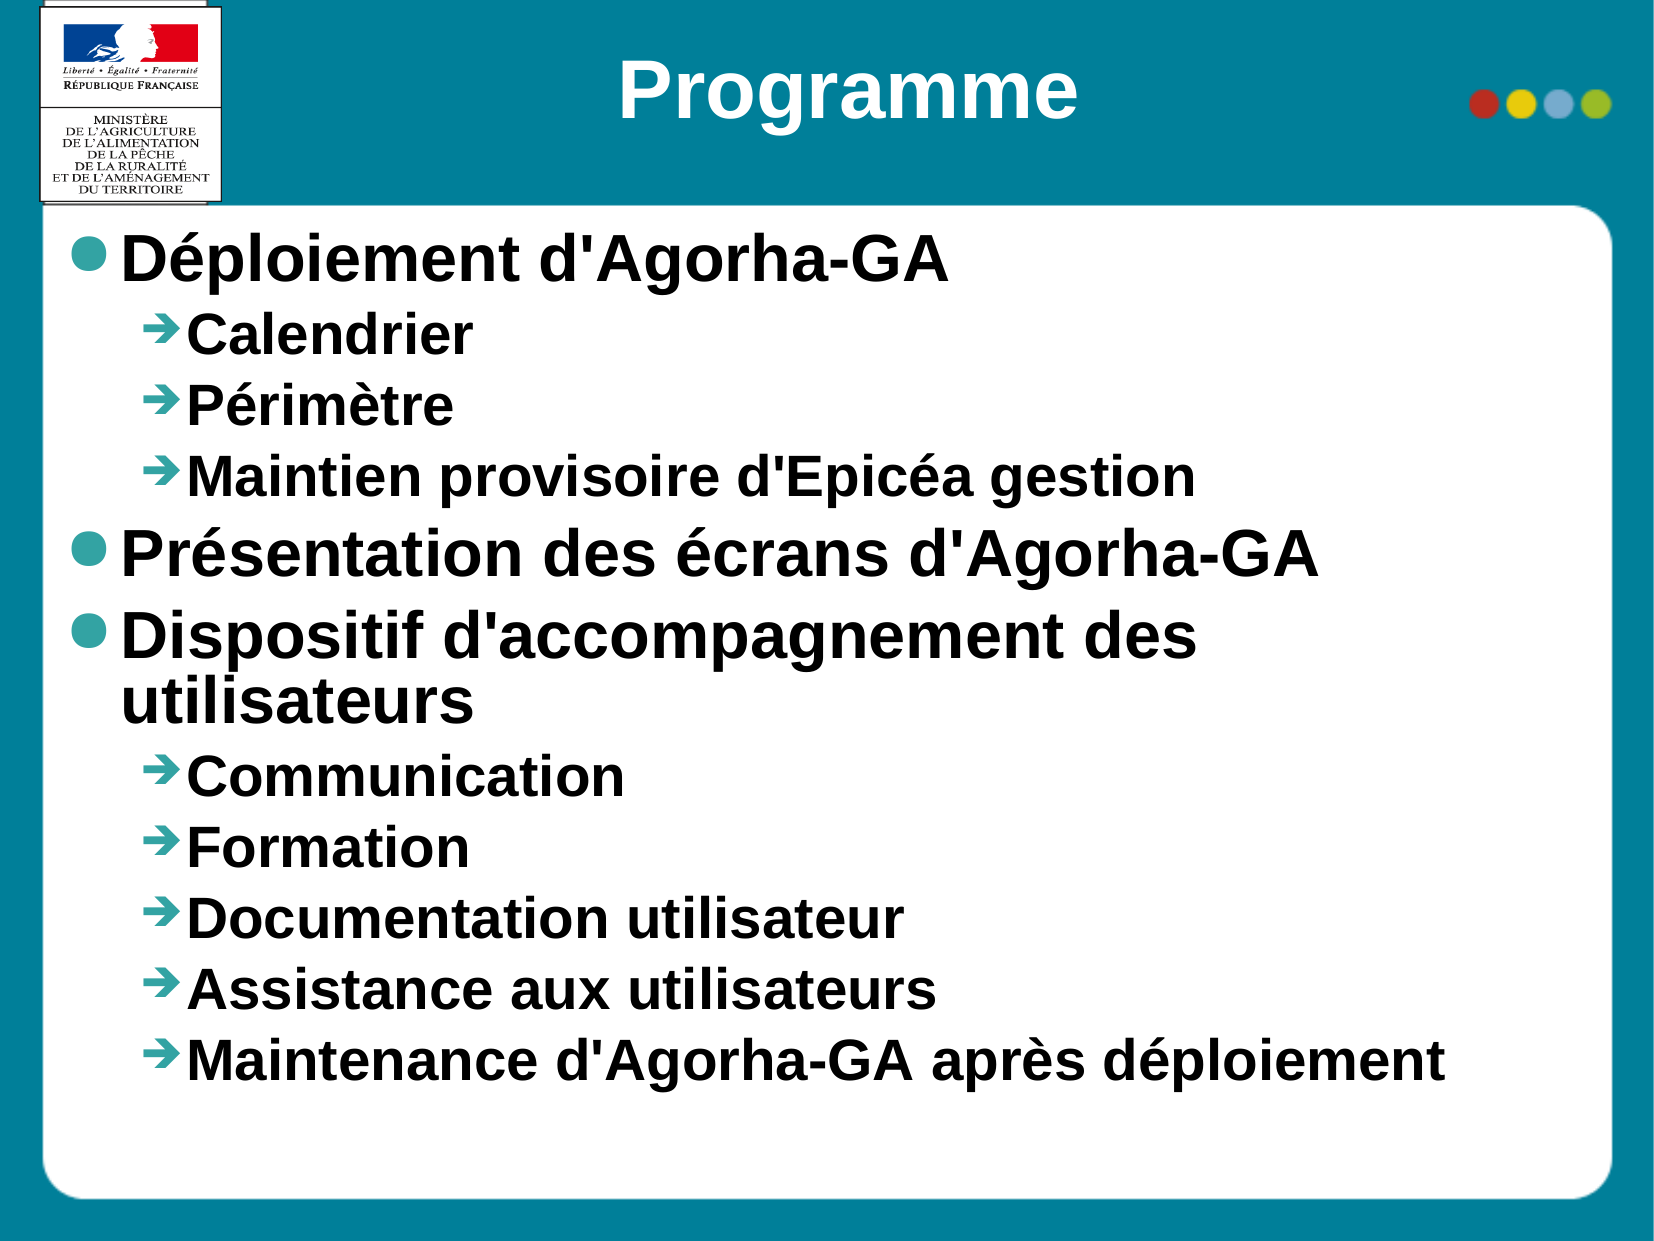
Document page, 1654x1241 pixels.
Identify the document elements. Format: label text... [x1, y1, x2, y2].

picture [0, 0, 1654, 1241]
list Déploiement d'Agorha-GA Calendrier Périmètre Maintien provisoire d'Epicéa gestion Présentation des écrans d'Agorha-GA Dispositif d'accompagnement des utilisateurs Communication Formation Documentation utilisateur Assistance aux utilisateurs Maintenance d'Agorha-GA après déploiement [64, 229, 1571, 1241]
title Programme [162, 0, 1536, 224]
